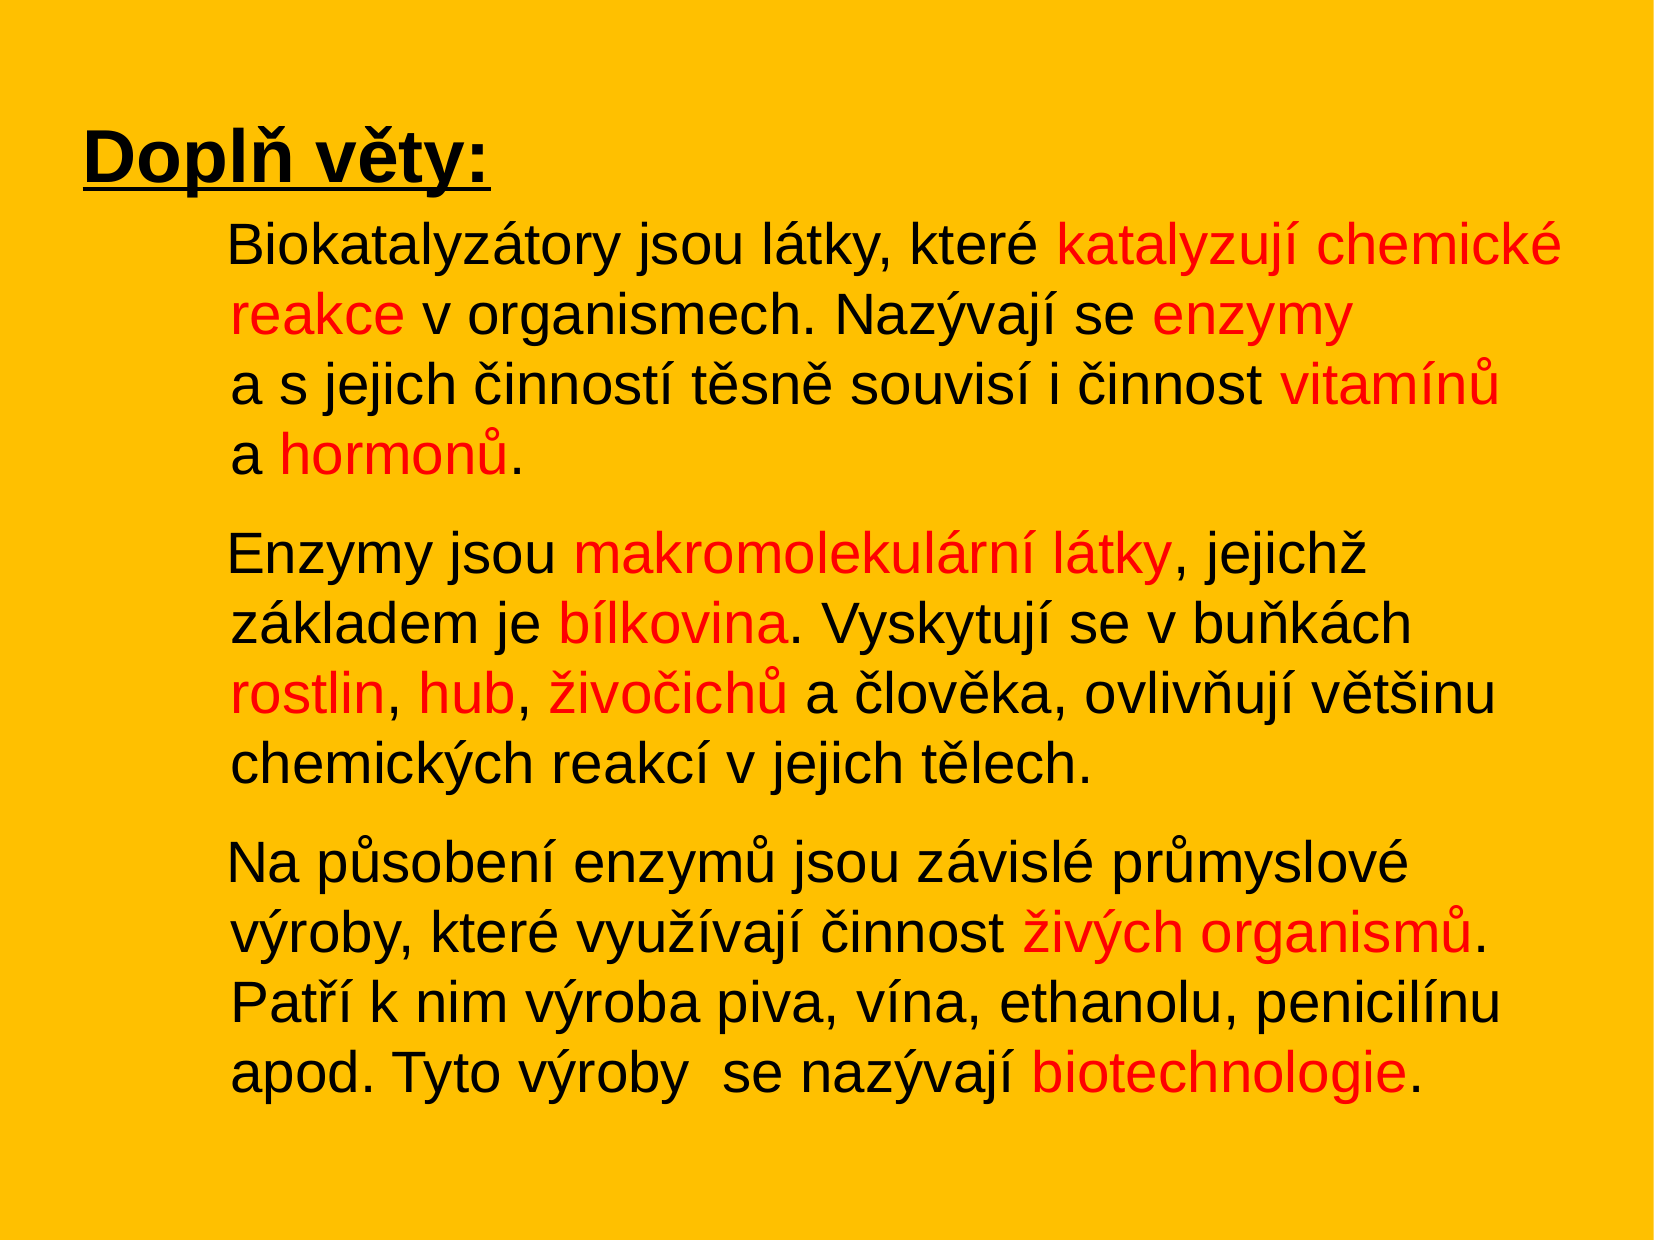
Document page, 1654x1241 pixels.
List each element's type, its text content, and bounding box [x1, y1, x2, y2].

title Doplň věty: [82, 49, 1571, 257]
list Biokatalyzátory jsou látky, které katalyzují chemické reakce v organismech. Nazývají se enzymy a s jejich činností těsně souvisí i činnost vitamínů a hormonů. Enzymy jsou makromolekulární látky, jejichž základem je bílkovina. Vyskytují se v buňkách rostlin, hub, živočichů a člověka, ovlivňují většinu chemických reakcí v jejich tělech. Na působení enzymů jsou závislé průmyslové výroby, které využívají činnost živých organismů. Patří k nim výroba piva, vína, ethanolu, penicilínu apod. Tyto výroby se nazývají biotechnologie. [88, 206, 1571, 1123]
